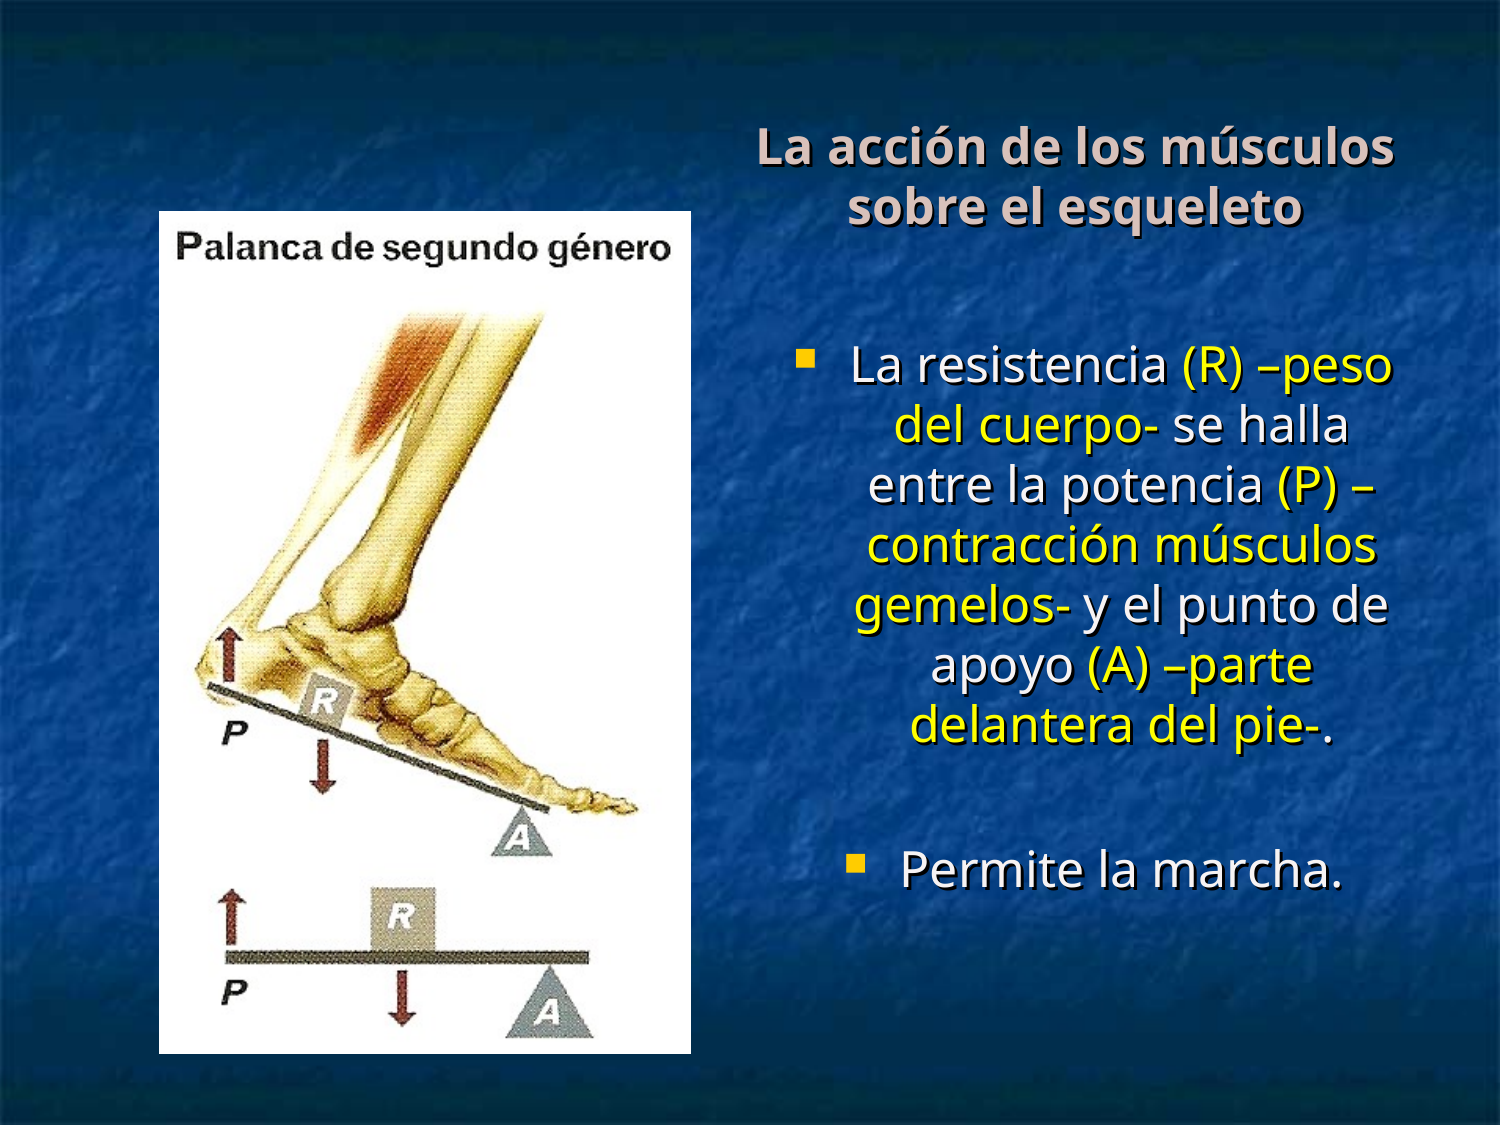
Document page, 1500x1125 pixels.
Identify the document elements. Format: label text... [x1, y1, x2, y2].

title La acción de los músculos sobre el esqueleto [726, 62, 1425, 288]
list La resistencia (R) –peso del cuerpo- se halla entre la potencia (P) –contracción músculos gemelos- y el punto de apoyo (A) –parte delantera del pie-. Permite la marcha. [762, 324, 1426, 1001]
picture [0, 0, 1500, 1125]
text_box [159, 211, 691, 1054]
